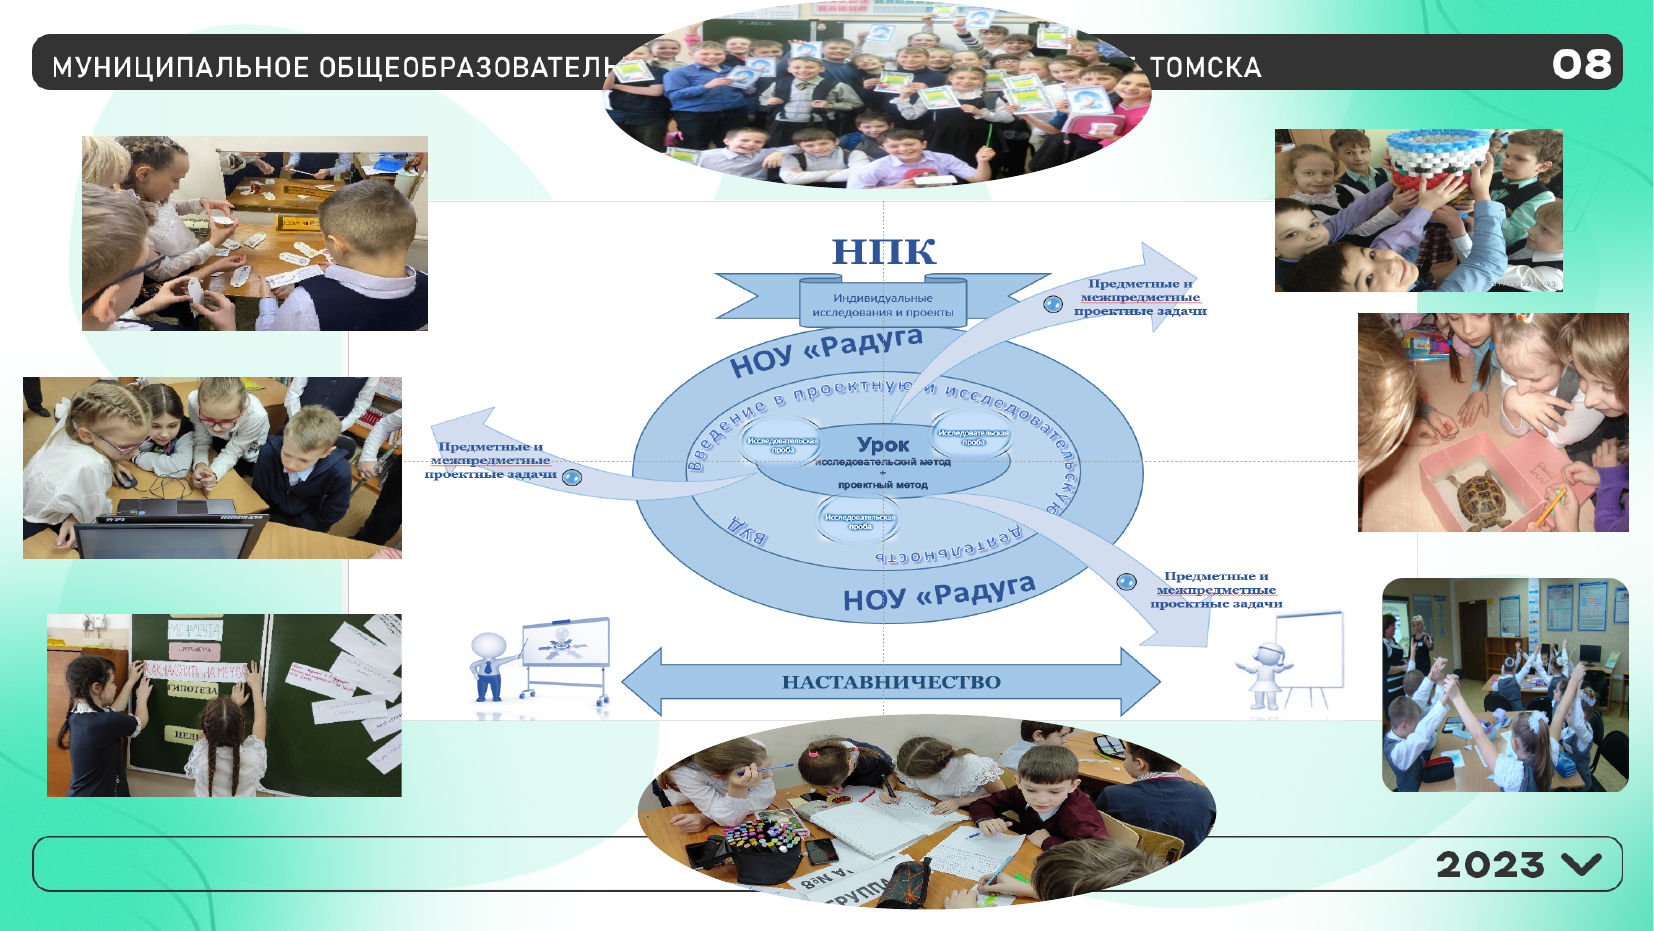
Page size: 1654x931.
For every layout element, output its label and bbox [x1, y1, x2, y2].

picture [0, 0, 1654, 931]
text_box [602, 0, 1152, 190]
text_box [637, 714, 1217, 910]
